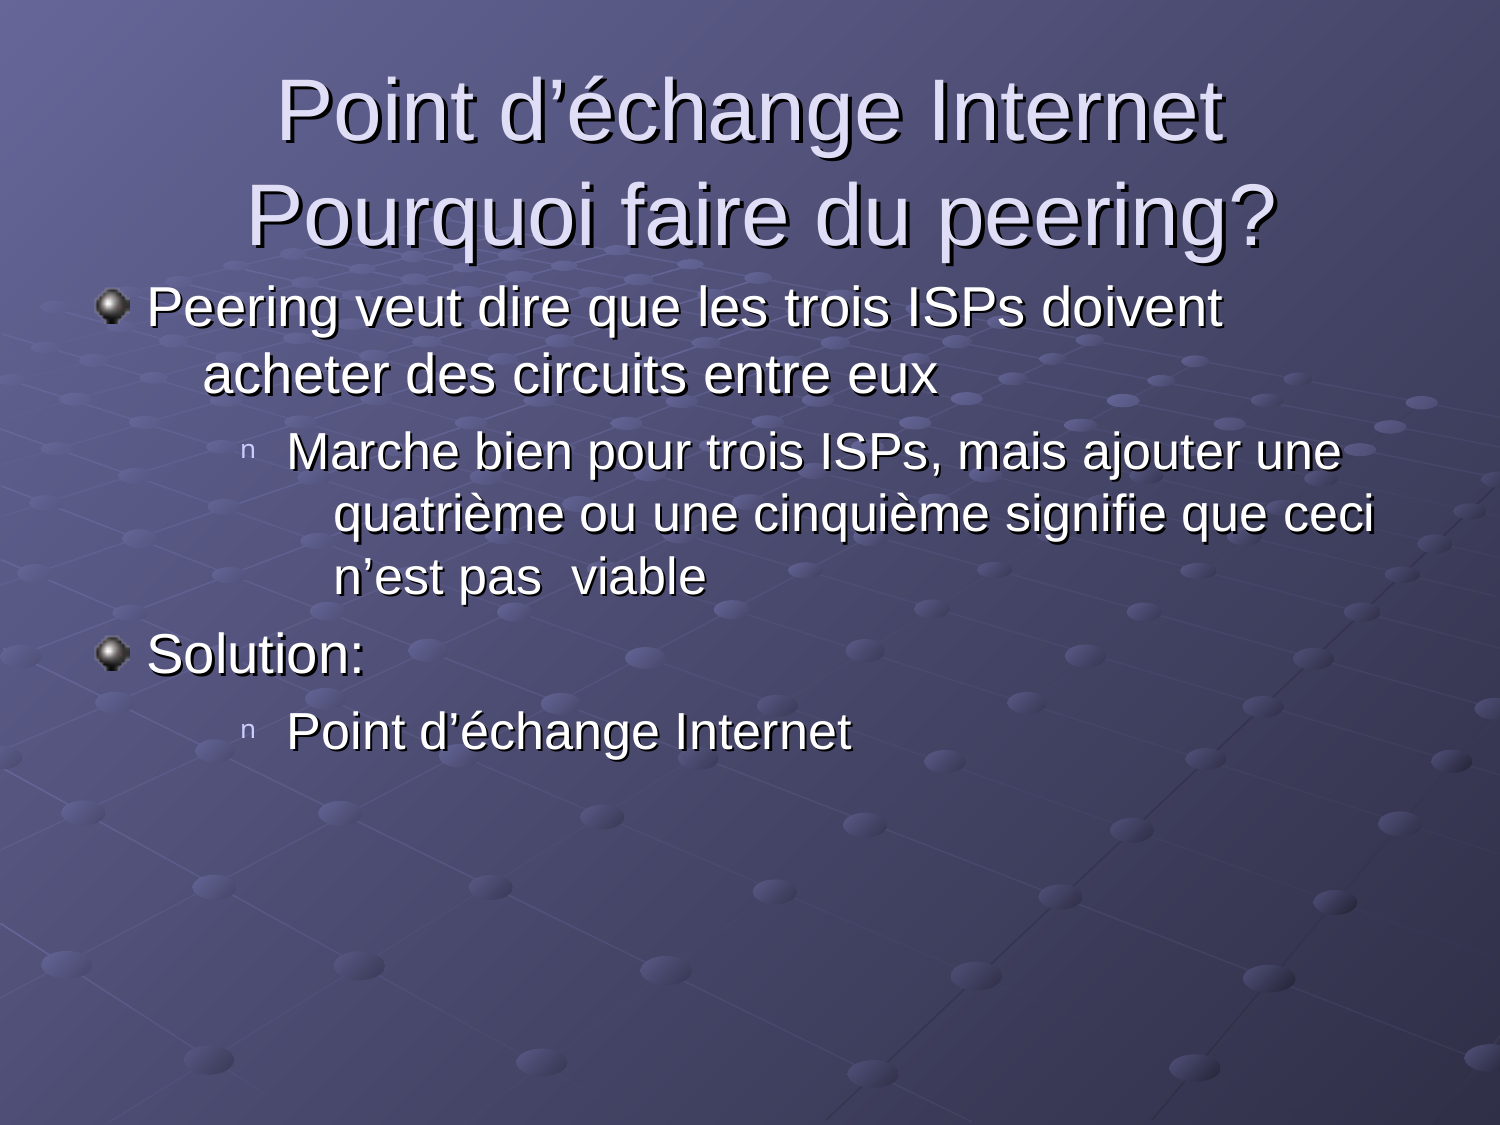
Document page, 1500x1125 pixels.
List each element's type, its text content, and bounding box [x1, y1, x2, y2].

title Point d’échange Internet Pourquoi faire du peering? [75, 45, 1426, 233]
list Peering veut dire que les trois ISPs doivent acheter des circuits entre eux Marche bien pour trois ISPs, mais ajouter une quatrième ou une cinquième signifie que ceci n’est pas viable Solution: Point d’échange Internet [75, 262, 1426, 1007]
